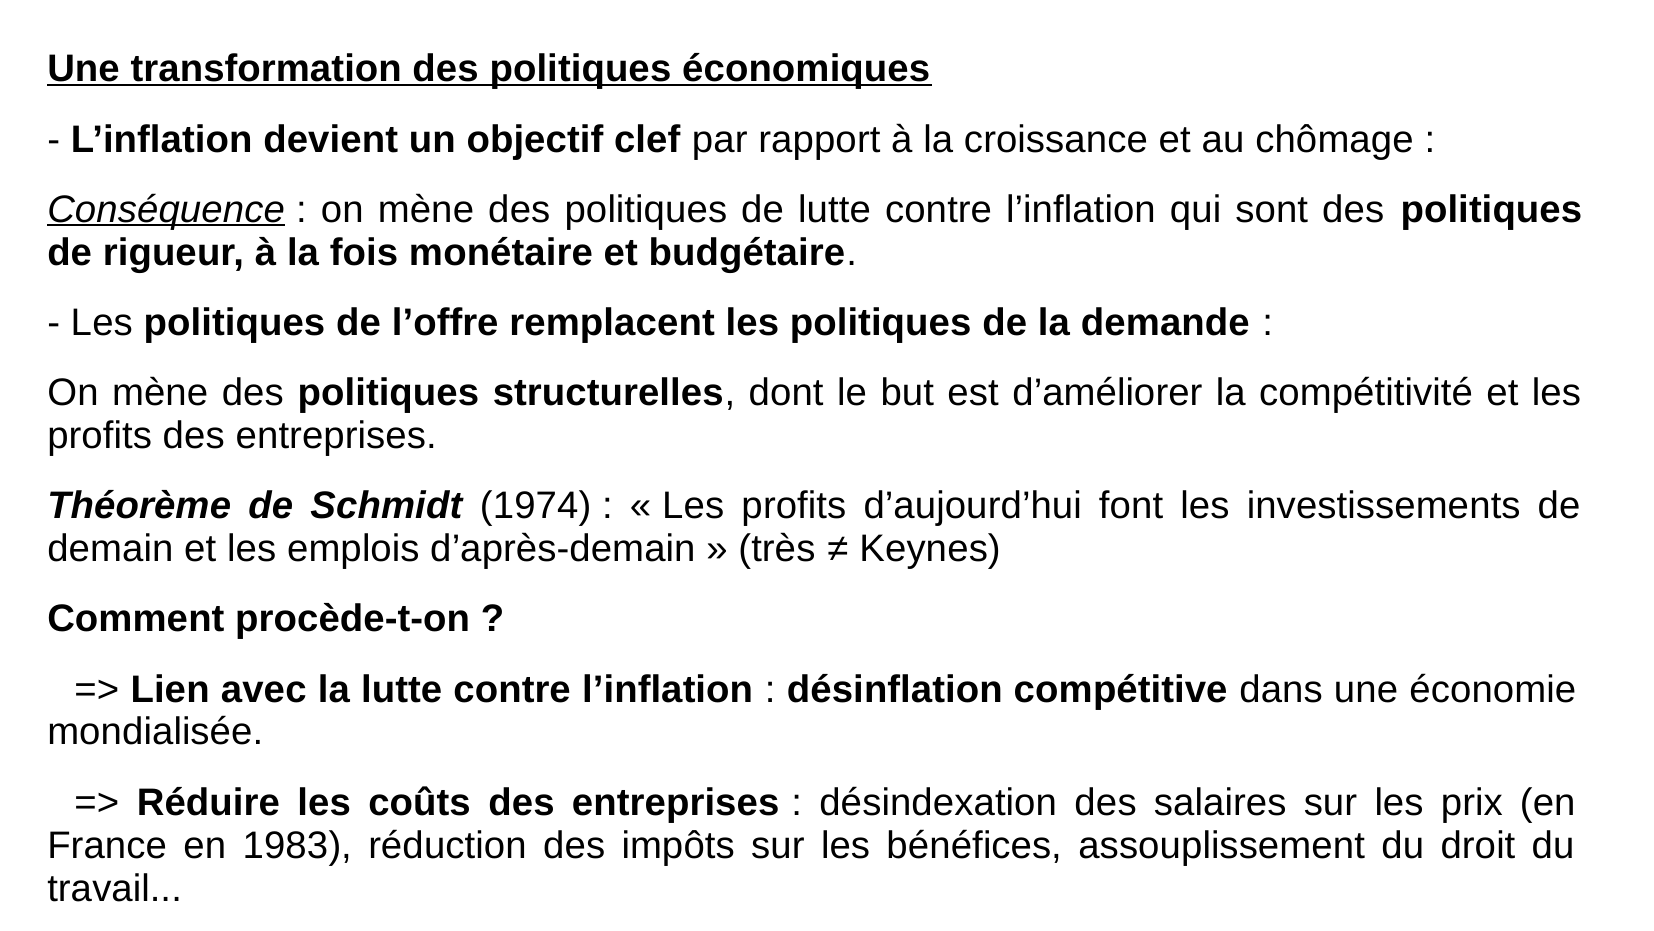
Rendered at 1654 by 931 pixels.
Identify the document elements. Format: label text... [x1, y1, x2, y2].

list Une transformation des politiques économiques - L’inflation devient un objectif clef par rapport à la croissance et au chômage : Conséquence : on mène des politiques de lutte contre l’inflation qui sont des politiques de rigueur, à la fois monétaire et budgétaire. - Les politiques de l’offre remplacent les politiques de la demande : On mène des politiques structurelles, dont le but est d’améliorer la compétitivité et les profits des entreprises. Théorème de Schmidt (1974) : « Les profits d’aujourd’hui font les investissements de demain et les emplois d’après-demain » (très ≠ Keynes) Comment procède-t-on ? => Lien avec la lutte contre l’inflation : désinflation compétitive dans une économie mondialisée. => Réduire les coûts des entreprises : désindexation des salaires sur les prix (en France en 1983), réduction des impôts sur les bénéfices, assouplissement du droit du travail... [47, 47, 1583, 910]
